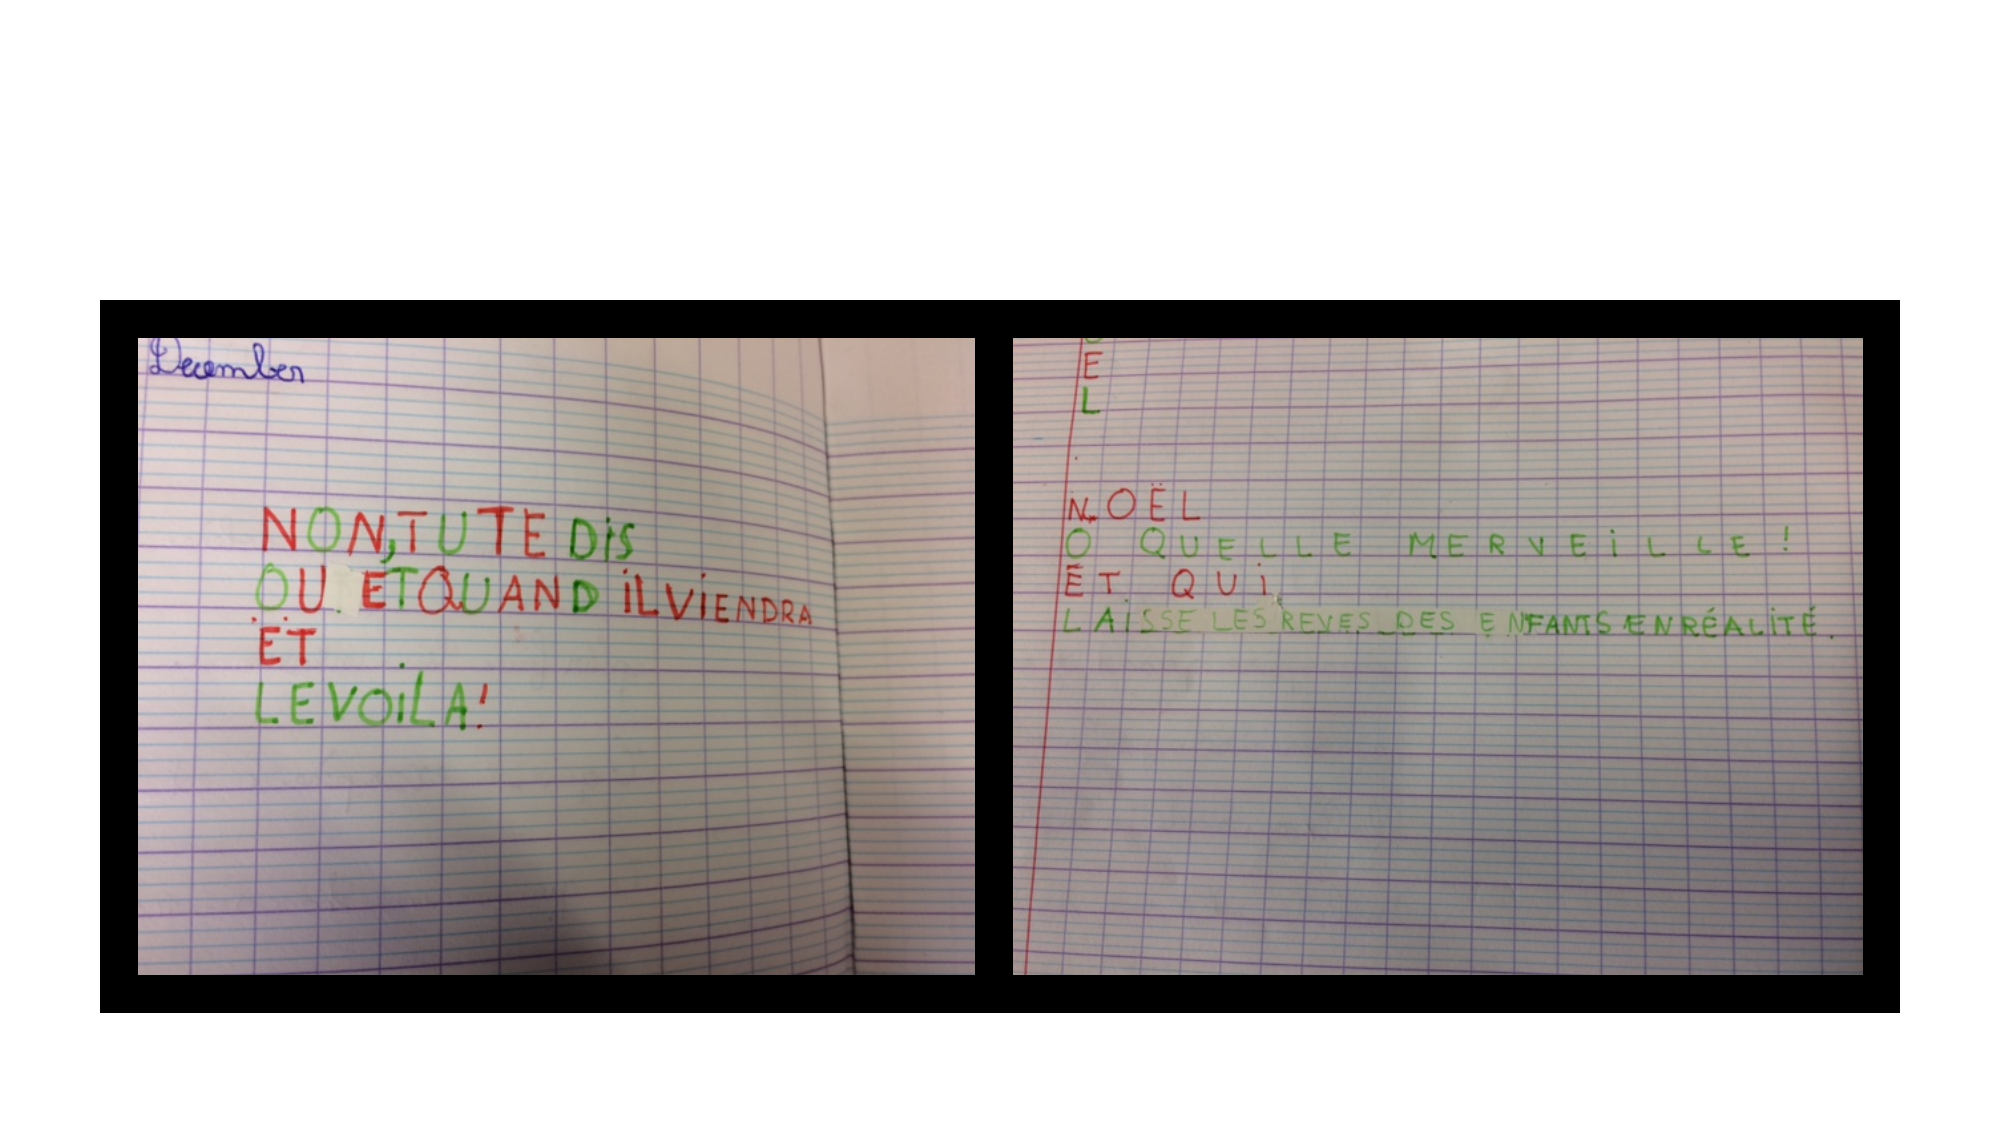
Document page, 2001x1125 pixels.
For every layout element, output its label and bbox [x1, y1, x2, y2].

picture [137, 337, 975, 976]
picture [1012, 337, 1863, 976]
